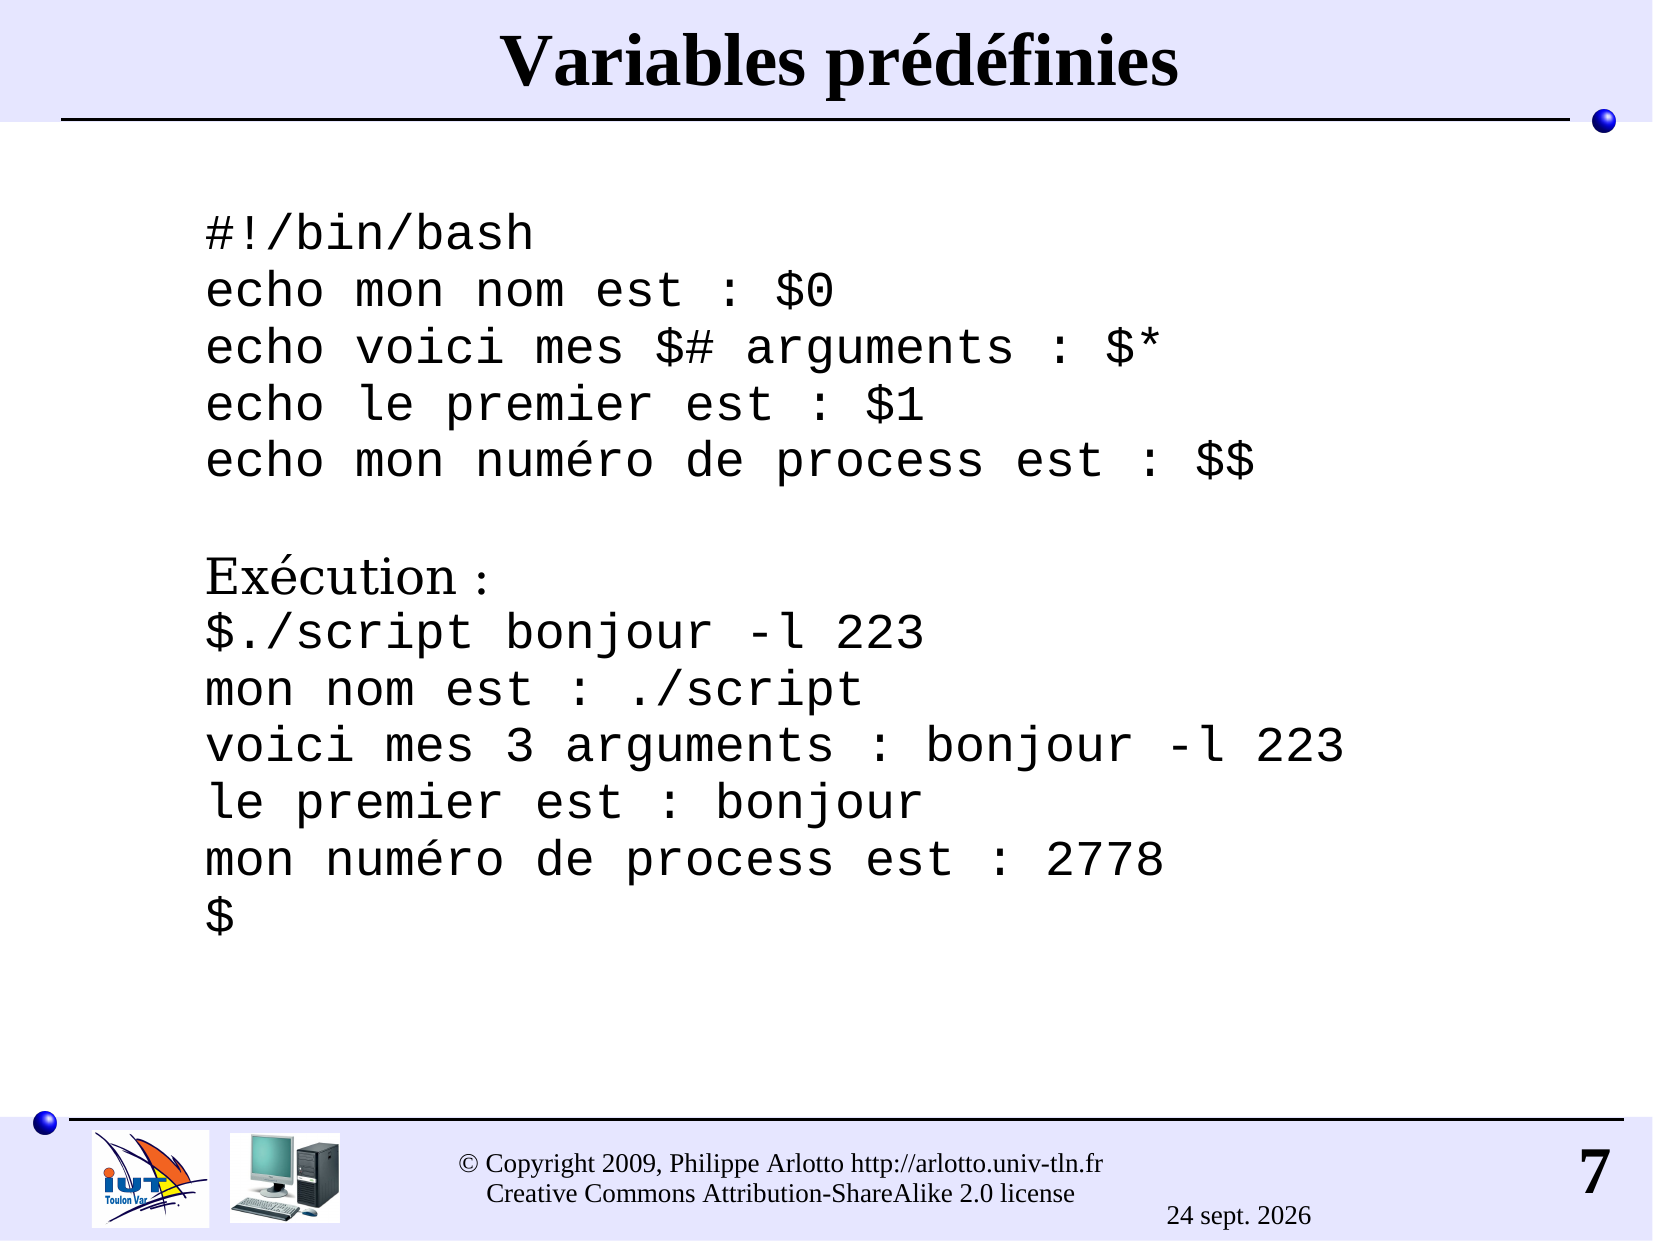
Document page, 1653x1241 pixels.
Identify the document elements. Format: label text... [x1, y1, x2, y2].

picture [230, 1133, 340, 1223]
text_box #!/bin/bash echo mon nom est : $0 echo voici mes $# arguments : $* echo le premier est : $1 echo mon numéro de process est : $$ Exécution : $./script bonjour -l 223 mon nom est : ./script voici mes 3 arguments : bonjour -l 223 le premier est : bonjour mon numéro de process est : 2778 $ [204, 207, 1475, 1061]
title Variables prédéfinies [95, 11, 1585, 110]
